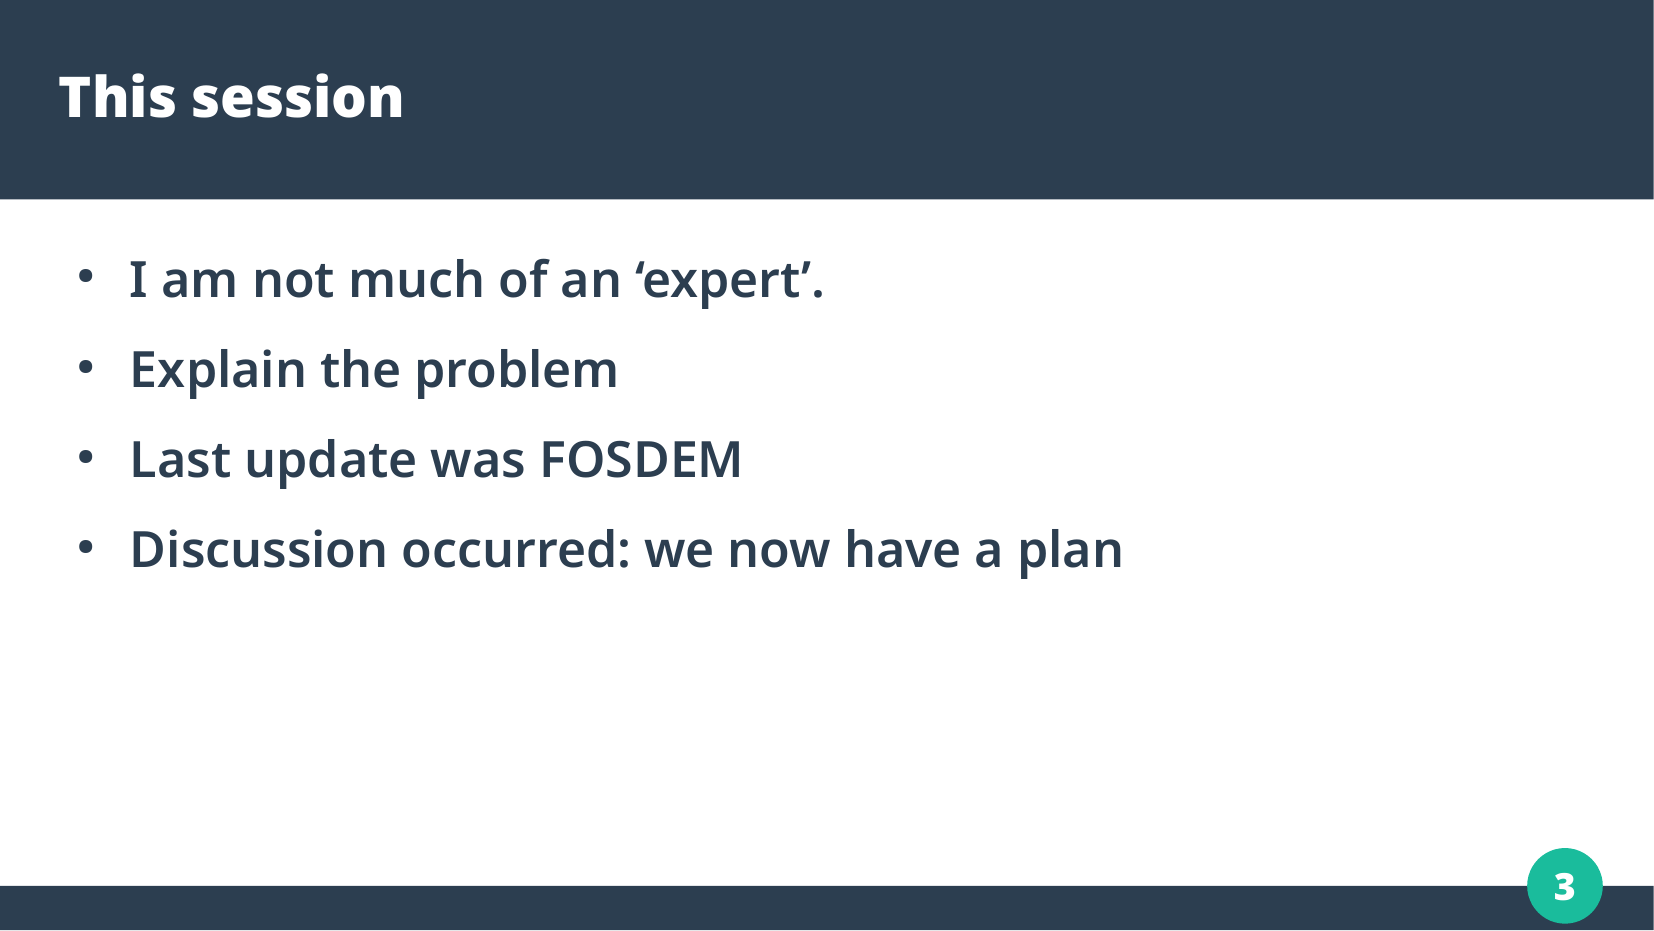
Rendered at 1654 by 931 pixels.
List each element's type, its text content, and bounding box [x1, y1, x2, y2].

title This session [59, 37, 1595, 155]
list I am not much of an ‘expert’. Explain the problem Last update was FOSDEM Discussion occurred: we now have a plan [59, 243, 1595, 864]
